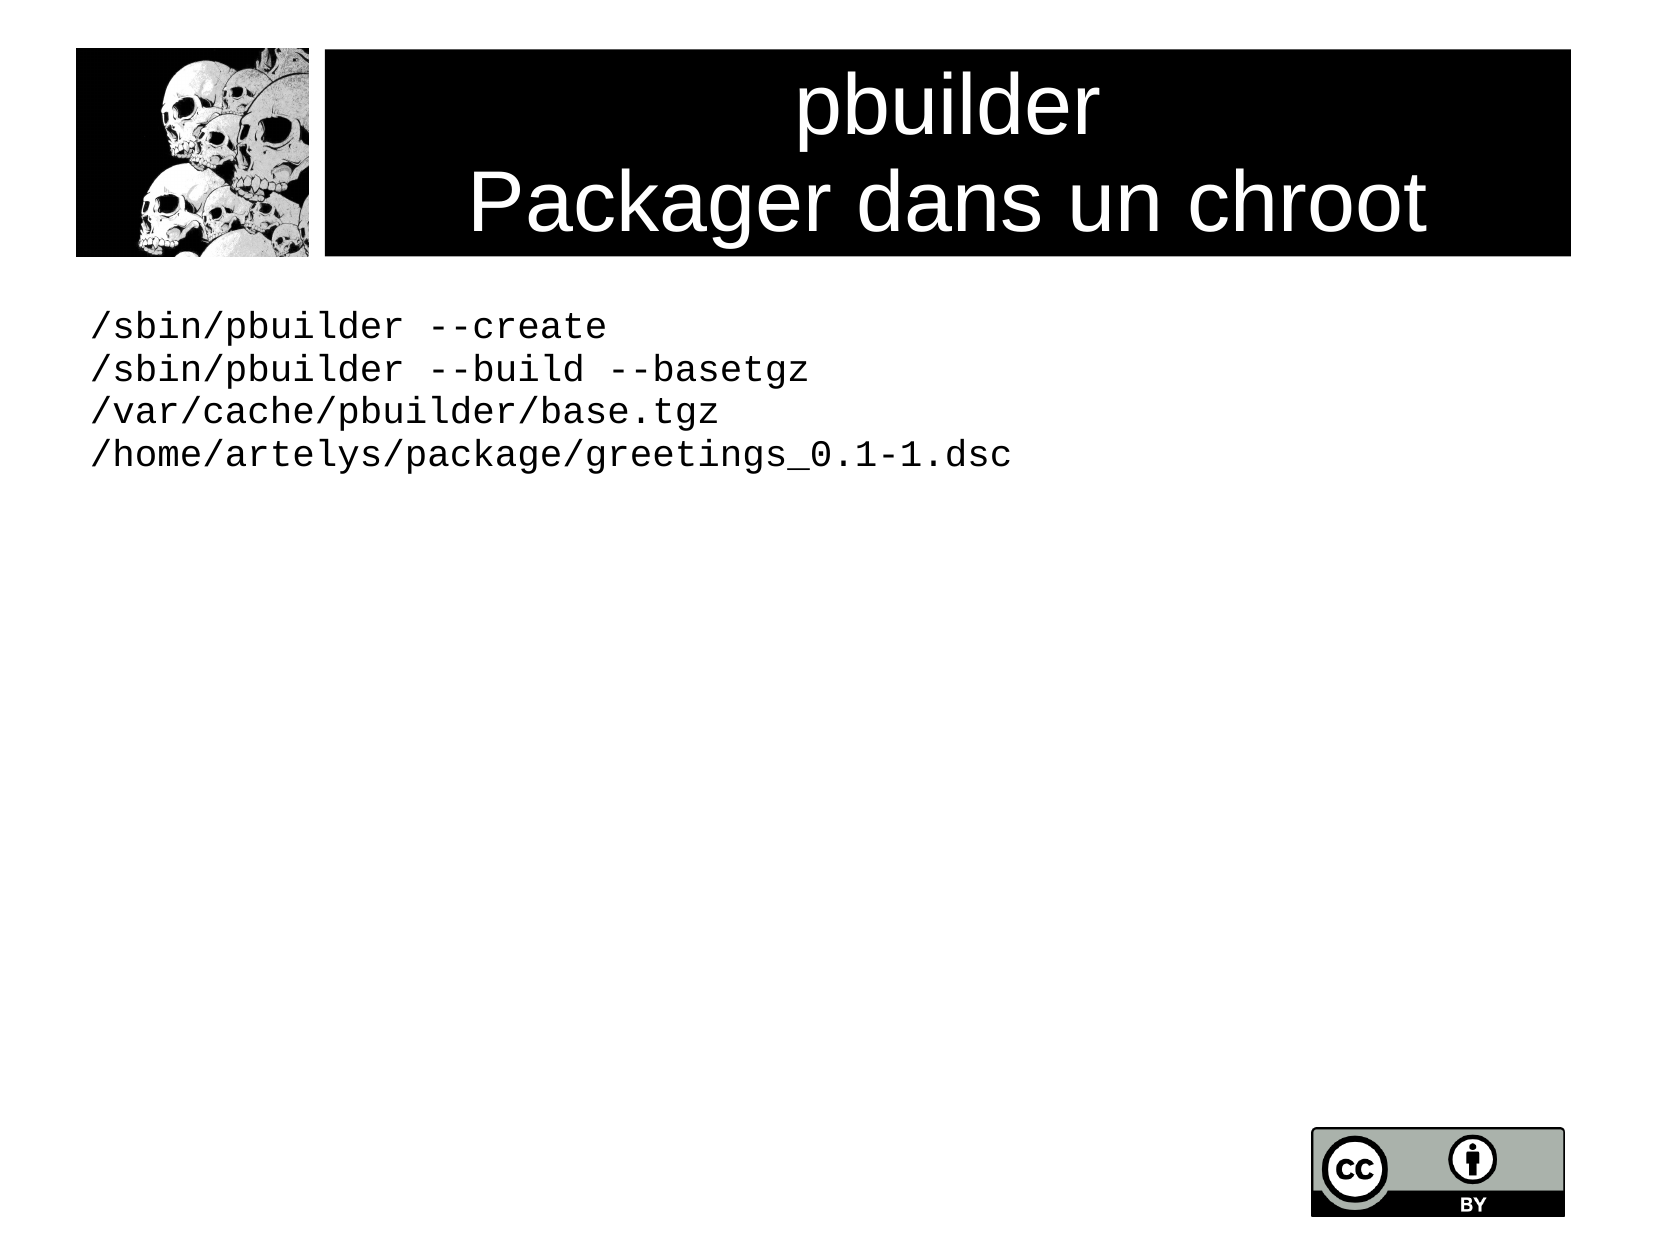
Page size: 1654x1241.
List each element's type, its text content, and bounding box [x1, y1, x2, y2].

title pbuilder Packager dans un chroot [324, 49, 1571, 257]
picture [1311, 1127, 1565, 1217]
picture [76, 48, 309, 257]
text_box /sbin/pbuilder --create /sbin/pbuilder --build --basetgz /var/cache/pbuilder/base.tgz /home/artelys/package/greetings_0.1-1.dsc [75, 300, 1538, 1200]
